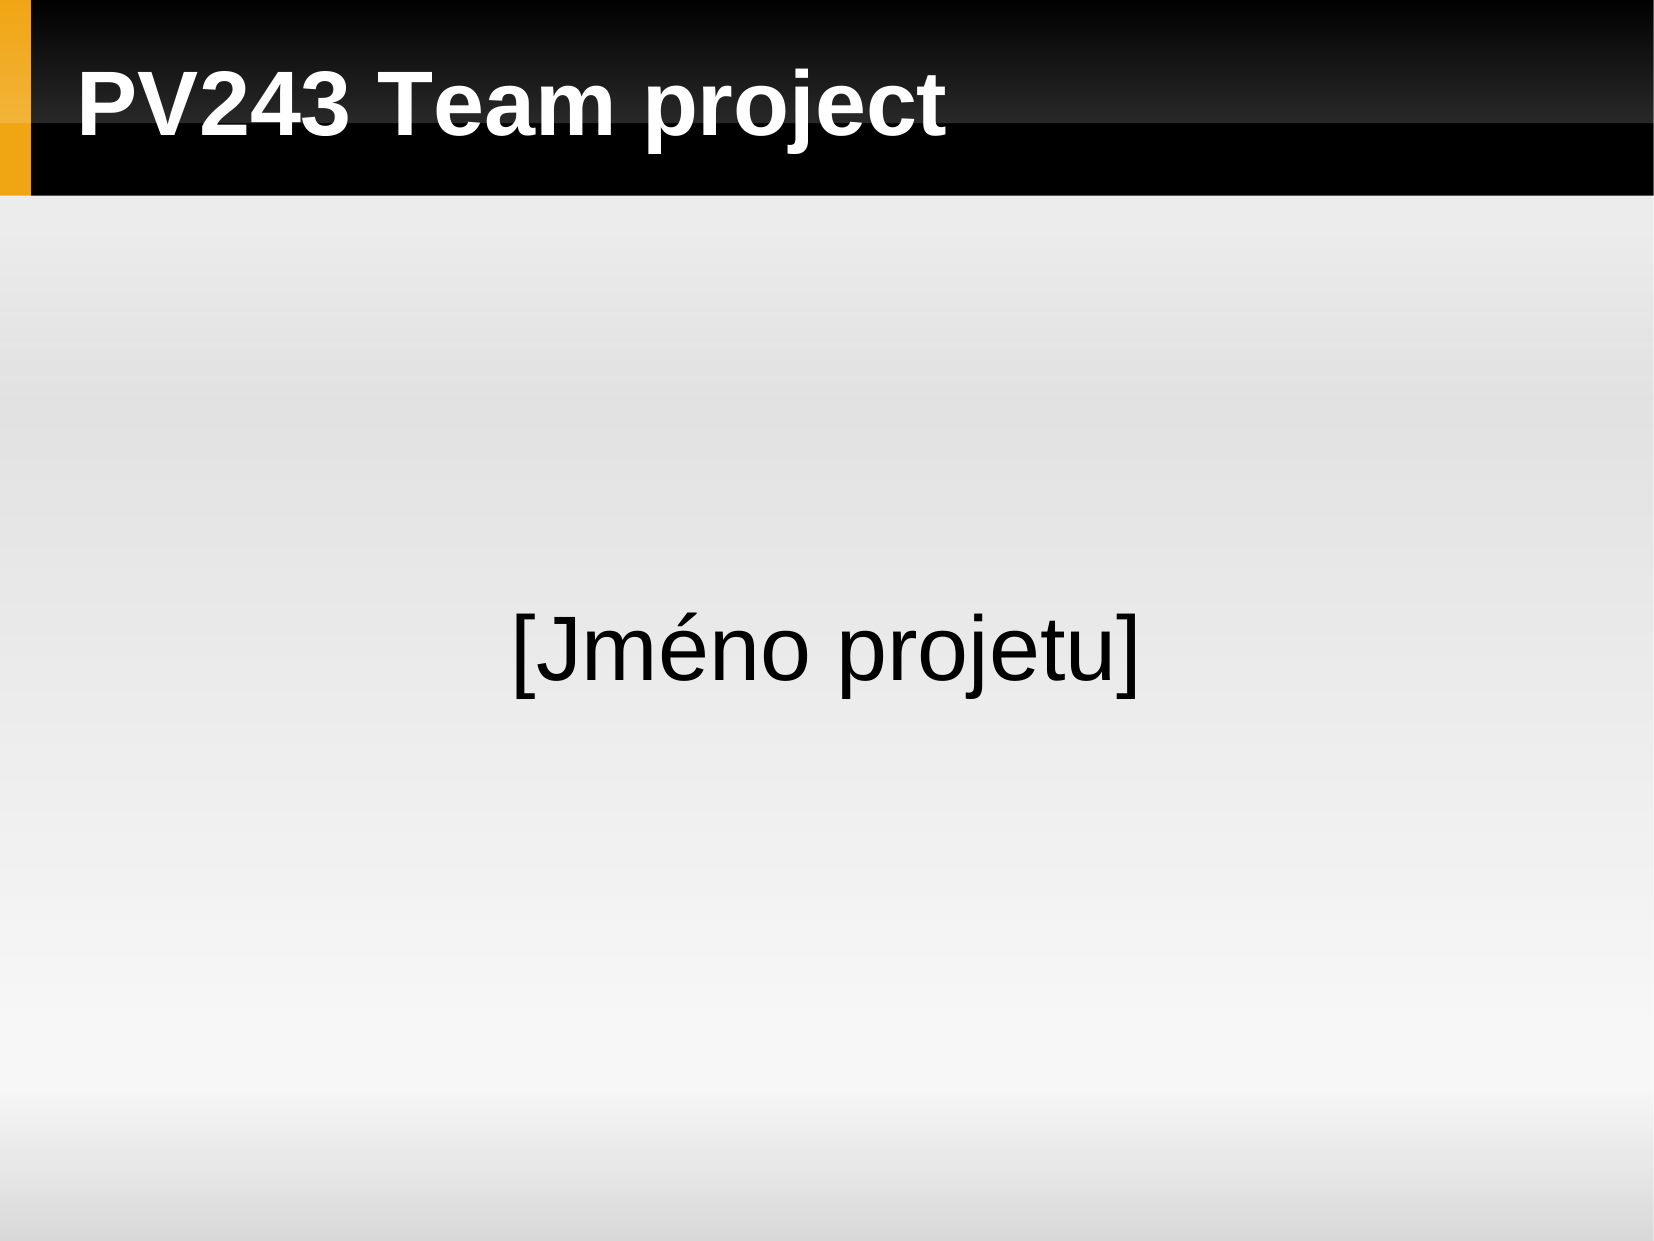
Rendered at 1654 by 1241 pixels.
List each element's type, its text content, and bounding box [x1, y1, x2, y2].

picture [0, 0, 1654, 1241]
subtitle [Jméno projetu] [82, 290, 1571, 1109]
title PV243 Team project [76, 0, 1565, 208]
